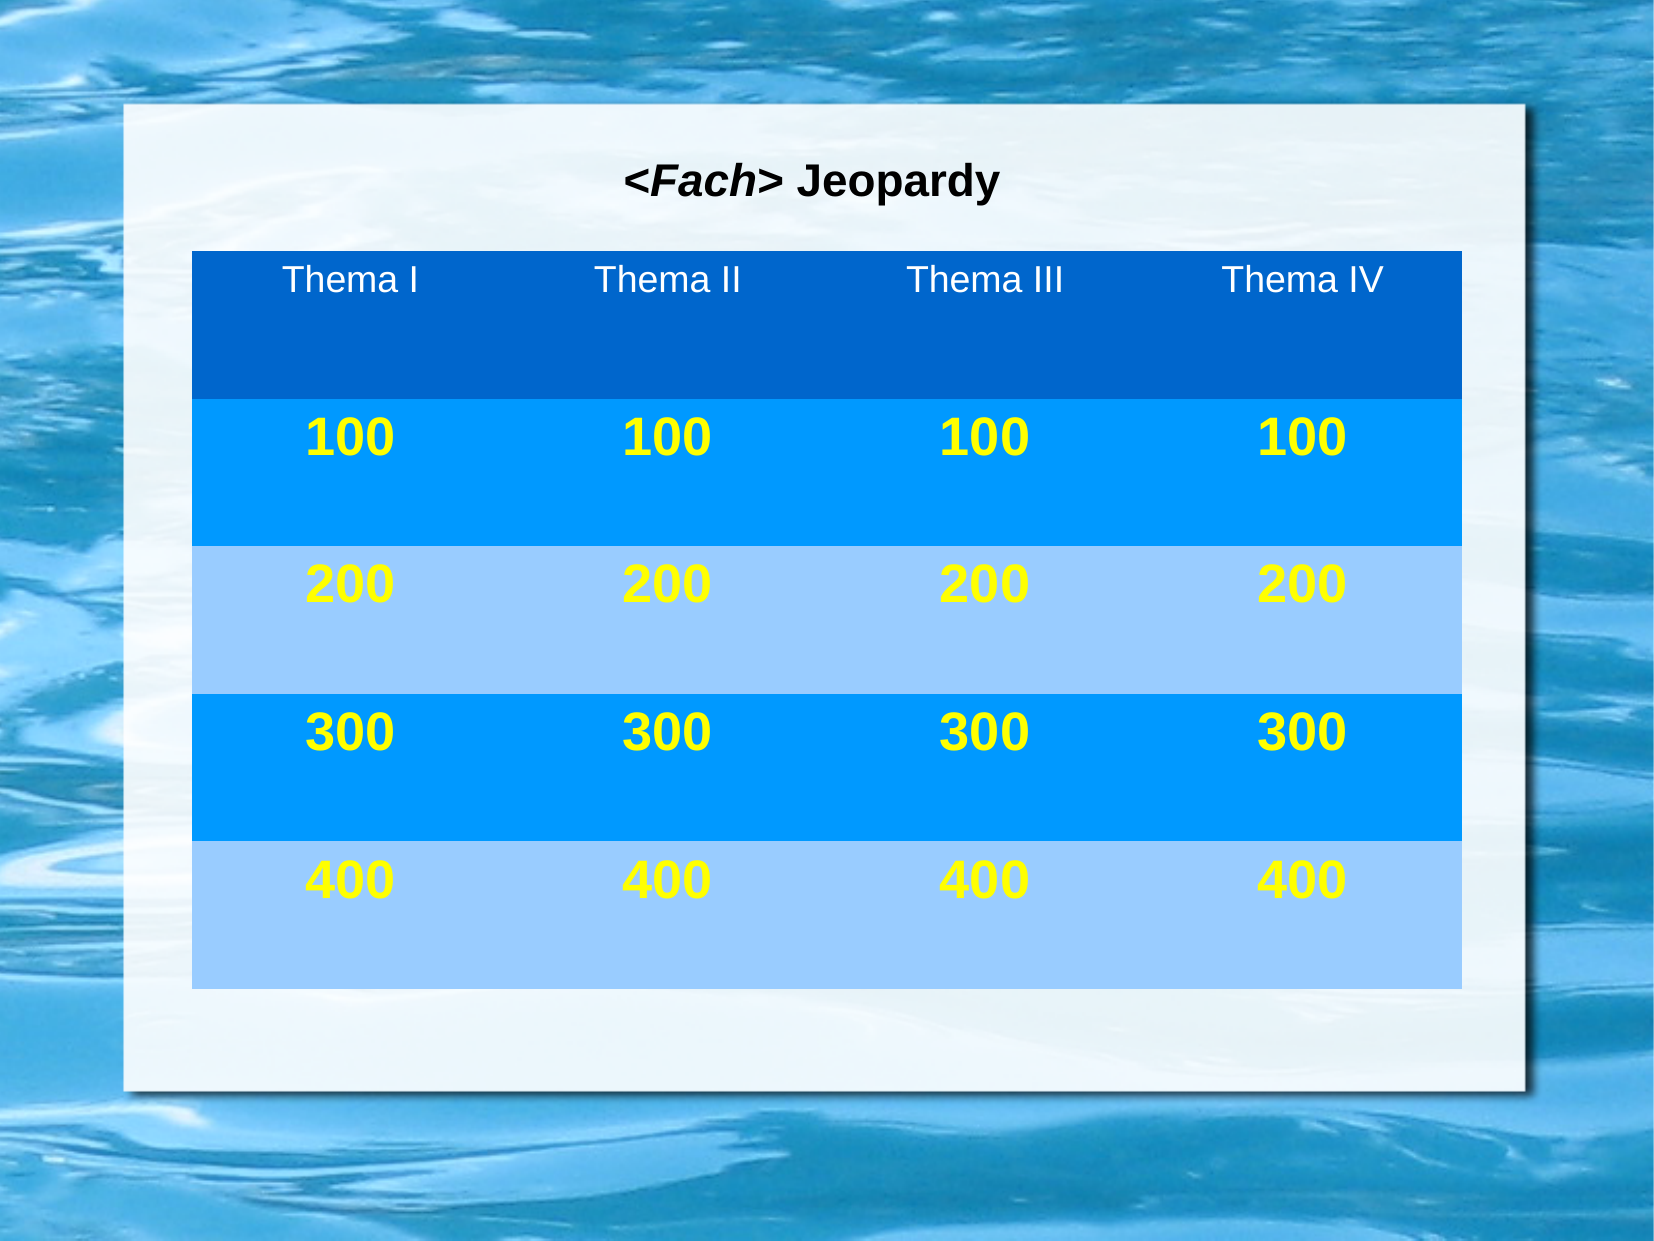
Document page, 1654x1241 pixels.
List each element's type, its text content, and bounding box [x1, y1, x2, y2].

table_cell 400 [509, 841, 827, 989]
table_cell 100 [1144, 399, 1462, 546]
table_cell 100 [192, 399, 509, 546]
table_cell 400 [192, 841, 509, 989]
table_cell 300 [1144, 694, 1462, 841]
table_header Thema IV [1144, 251, 1462, 399]
table_header Thema II [509, 251, 827, 399]
table_cell 300 [827, 694, 1144, 841]
table_cell 300 [192, 694, 509, 841]
picture [0, 0, 1654, 1241]
table_header Thema III [827, 251, 1144, 399]
table_cell 200 [827, 546, 1144, 694]
text_box <Fach> Jeopardy [531, 147, 1093, 215]
table_cell 100 [509, 399, 827, 546]
table_cell 100 [827, 399, 1144, 546]
table_cell 200 [192, 546, 509, 694]
table_cell 200 [1144, 546, 1462, 694]
table_cell 300 [509, 694, 827, 841]
table_cell 400 [827, 841, 1144, 989]
table_header Thema I [192, 251, 509, 399]
table_cell 200 [509, 546, 827, 694]
table_cell 400 [1144, 841, 1462, 989]
